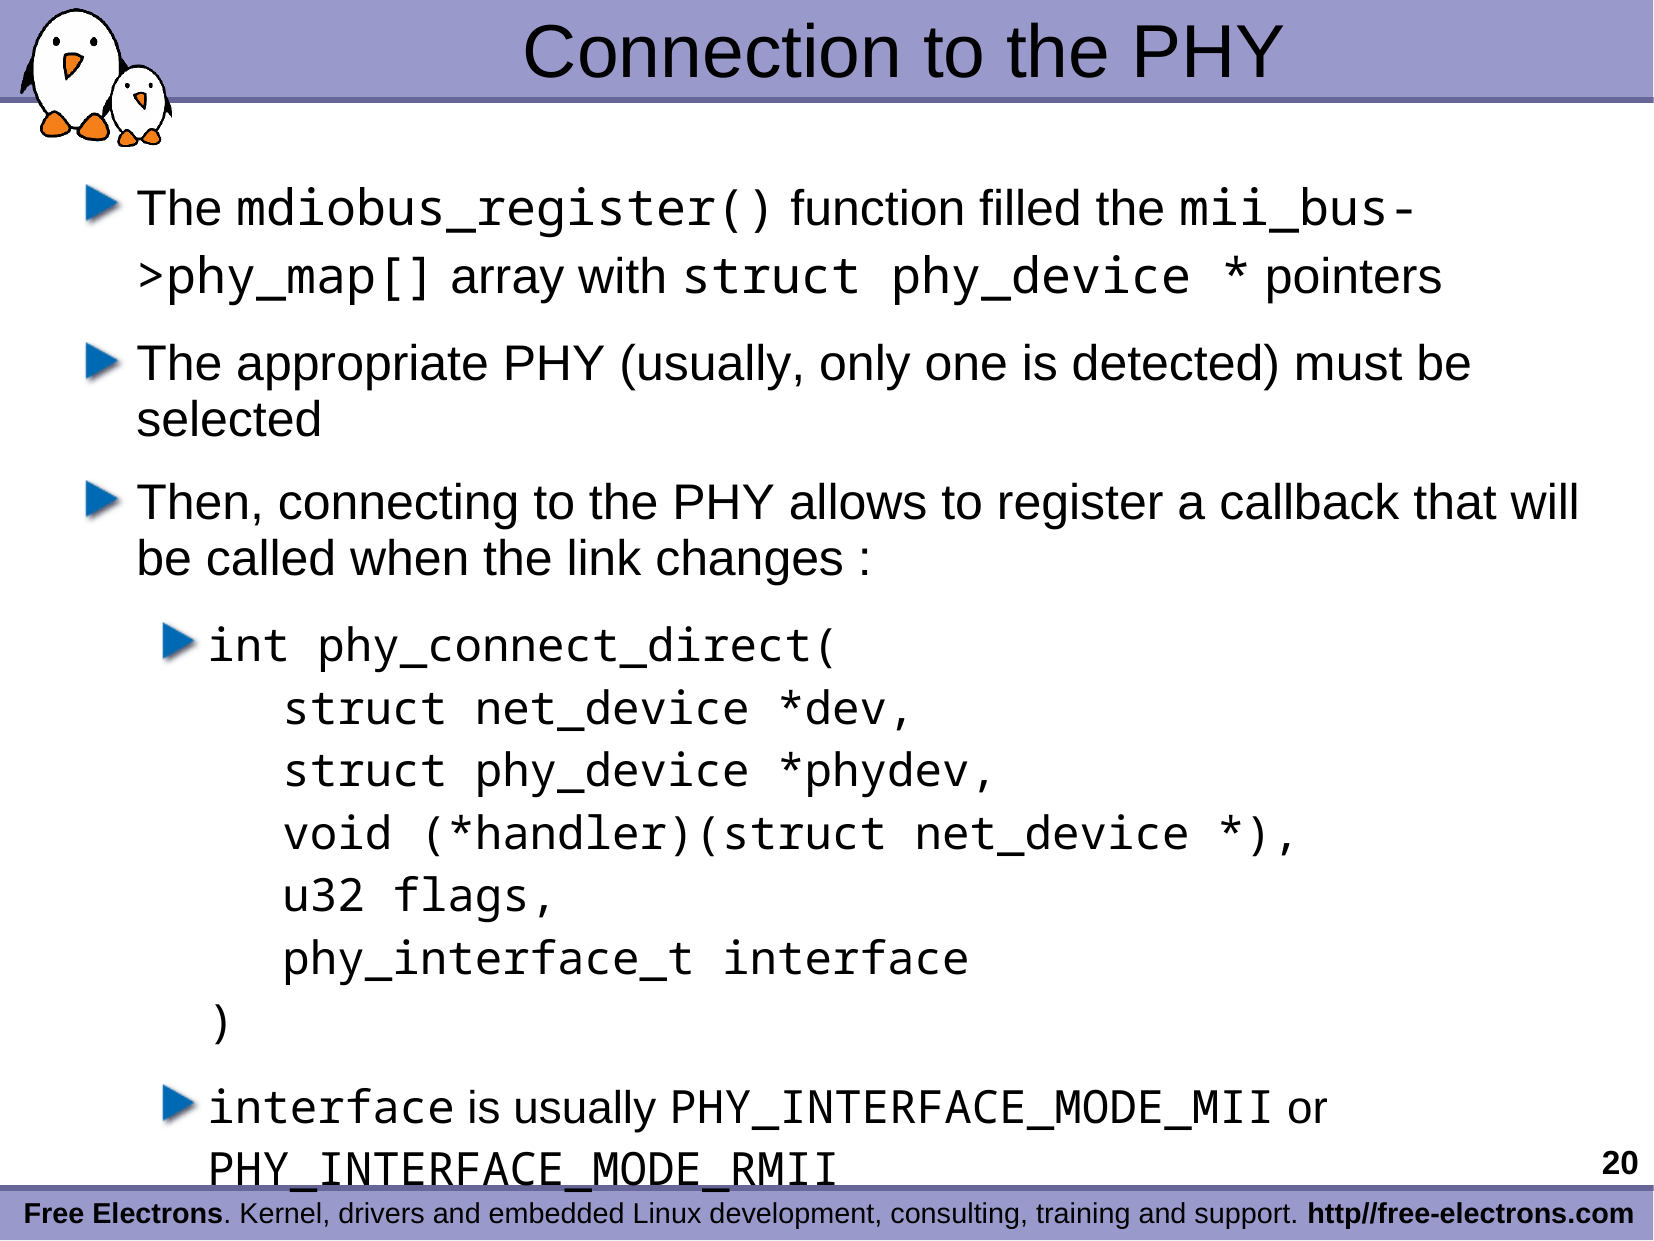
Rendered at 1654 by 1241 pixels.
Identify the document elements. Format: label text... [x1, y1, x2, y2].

list The mdiobus_register() function filled the mii_bus->phy_map[] array with struct phy_device * pointers The appropriate PHY (usually, only one is detected) must be selected Then, connecting to the PHY allows to register a callback that will be called when the link changes : int phy_connect_direct( struct net_device *dev, struct phy_device *phydev, void (*handler)(struct net_device *), u32 flags, phy_interface_t interface ) interface is usually PHY_INTERFACE_MODE_MII or PHY_INTERFACE_MODE_RMII [65, 171, 1589, 1135]
picture [20, 8, 172, 147]
title Connection to the PHY [178, 4, 1631, 98]
